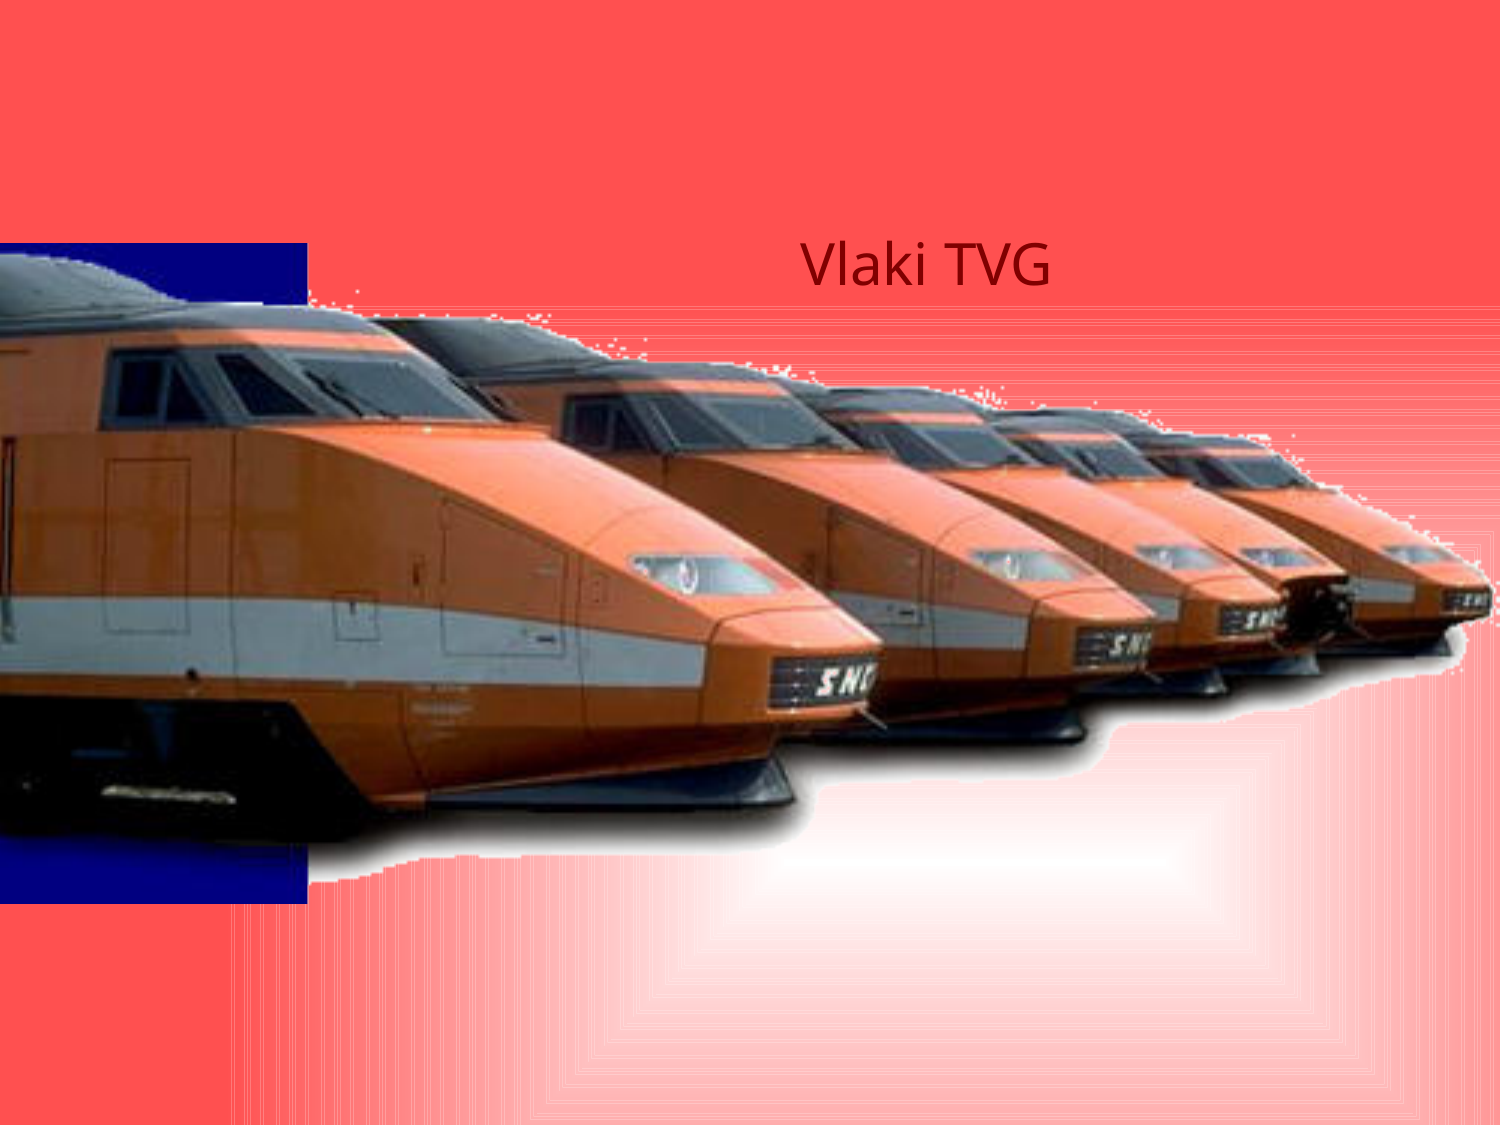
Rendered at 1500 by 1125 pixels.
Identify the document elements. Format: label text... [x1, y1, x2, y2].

picture [0, 243, 1500, 904]
text_box Vlaki TVG [785, 220, 1436, 305]
